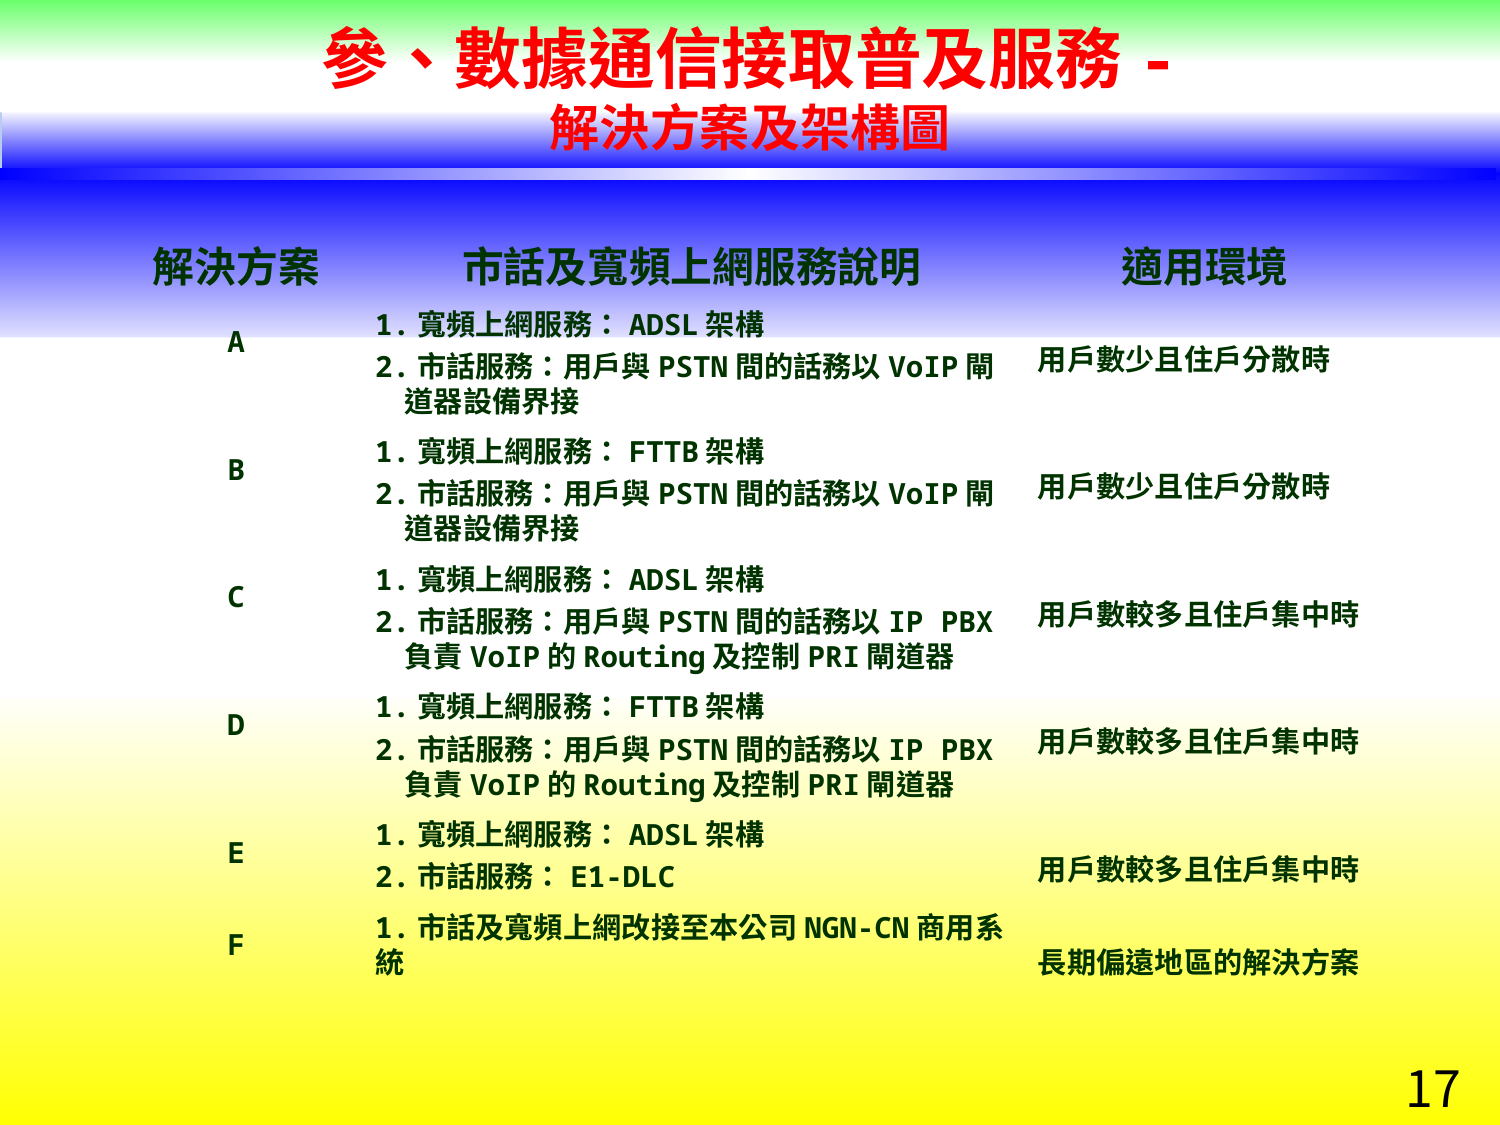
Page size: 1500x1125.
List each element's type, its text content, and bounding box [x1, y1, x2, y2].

table_cell 1.寬頻上網服務：FTTB架構 2.市話服務：用戶與PSTN間的話務以VoIP閘道器設備界接 [360, 426, 1023, 554]
table_cell 1.寬頻上網服務：ADSL架構 2.市話服務：用戶與PSTN間的話務以IP PBX負責VoIP的Routing及控制PRI閘道器 [360, 554, 1023, 681]
table_cell 1.寬頻上網服務：ADSL架構 2.市話服務：用戶與PSTN間的話務以VoIP閘道器設備界接 [360, 298, 1023, 426]
table_cell 用戶數較多且住戶集中時 [1023, 681, 1387, 809]
table_cell F [112, 901, 360, 987]
table_cell E [112, 809, 360, 901]
table_cell 用戶數少且住戶分散時 [1023, 298, 1387, 426]
table_cell A [112, 298, 360, 426]
table_cell 1.市話及寬頻上網改接至本公司NGN-CN商用系統 [360, 901, 1023, 987]
table_cell 1.寬頻上網服務：ADSL架構 2.市話服務：E1-DLC [360, 809, 1023, 901]
table_cell 用戶數較多且住戶集中時 [1023, 809, 1387, 901]
table_cell 用戶數較多且住戶集中時 [1023, 554, 1387, 681]
table_cell 長期偏遠地區的解決方案 [1023, 901, 1387, 987]
title 參、數據通信接取普及服務- 解決方案及架構圖 [0, 0, 1500, 173]
table_header 適用環境 [1023, 208, 1387, 298]
table_cell C [112, 554, 360, 681]
table_cell B [112, 426, 360, 554]
table_cell 用戶數少且住戶分散時 [1023, 426, 1387, 554]
table_header 市話及寬頻上網服務說明 [360, 208, 1023, 298]
table_cell 1.寬頻上網服務：FTTB架構 2.市話服務：用戶與PSTN間的話務以IP PBX負責VoIP的Routing及控制PRI閘道器 [360, 681, 1023, 809]
table_header 解決方案 [112, 208, 360, 298]
table_cell D [112, 681, 360, 809]
